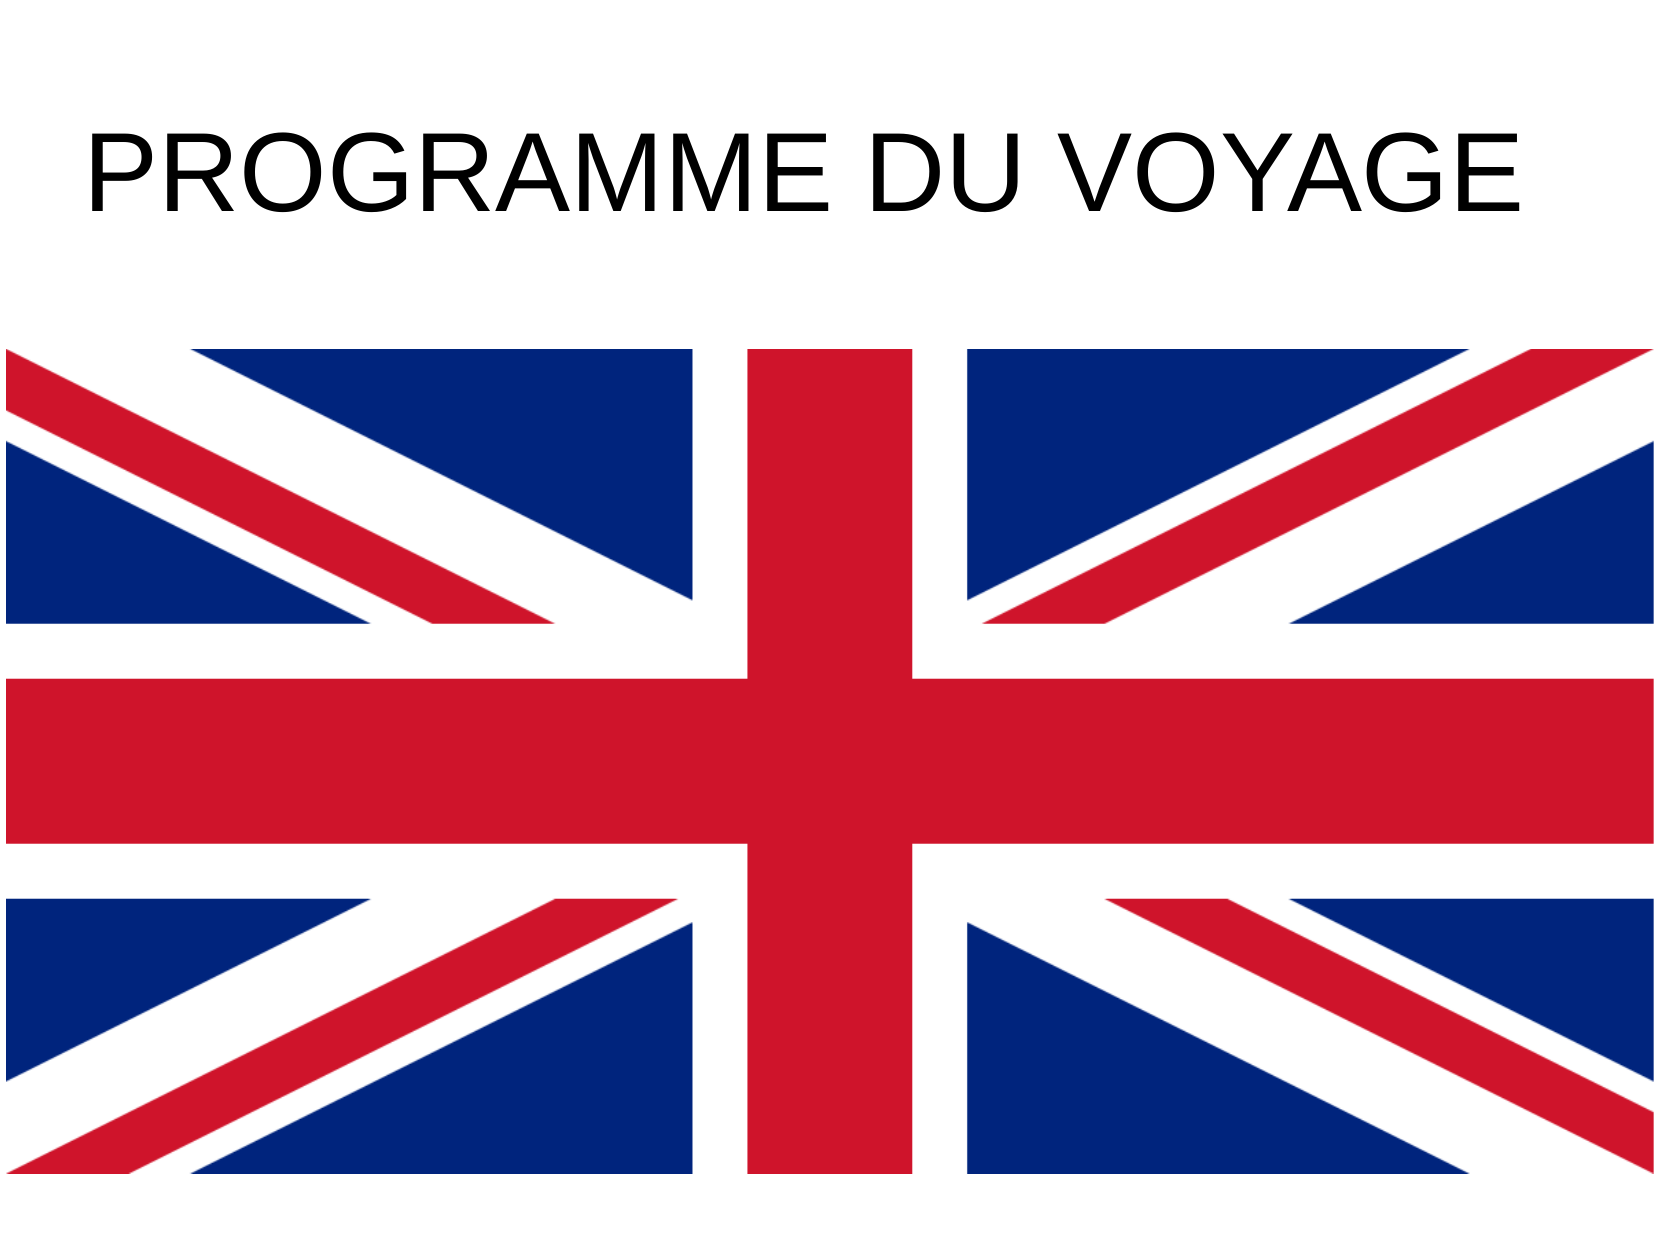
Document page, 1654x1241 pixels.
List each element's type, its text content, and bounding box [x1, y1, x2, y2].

picture [6, 349, 1654, 1174]
title PROGRAMME DU VOYAGE [60, 63, 1549, 271]
